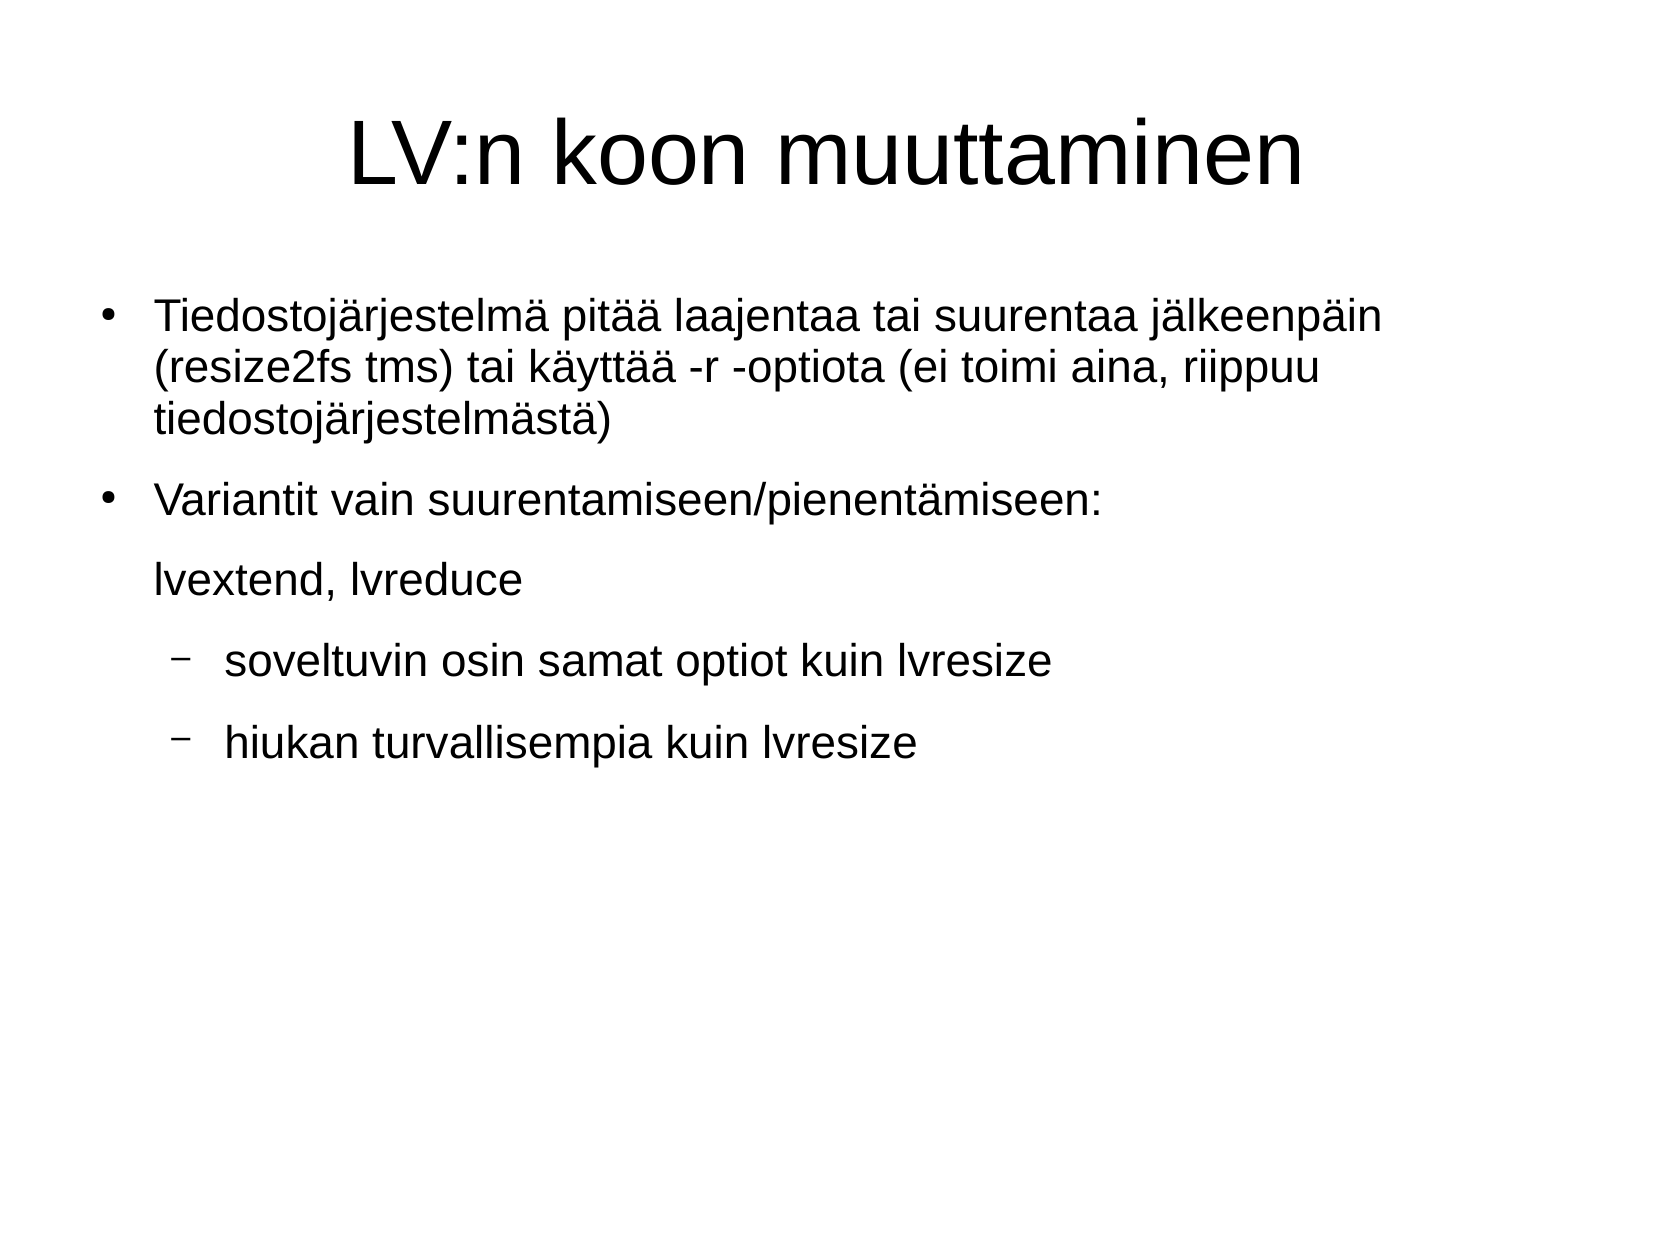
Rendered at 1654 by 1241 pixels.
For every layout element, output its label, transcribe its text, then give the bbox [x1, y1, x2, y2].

title LV:n koon muuttaminen [82, 49, 1571, 257]
list Tiedostojärjestelmä pitää laajentaa tai suurentaa jälkeenpäin (resize2fs tms) tai käyttää -r -optiota (ei toimi aina, riippuu tiedostojärjestelmästä) Variantit vain suurentamiseen/pienentämiseen: lvextend, lvreduce soveltuvin osin samat optiot kuin lvresize hiukan turvallisempia kuin lvresize [82, 290, 1571, 1010]
